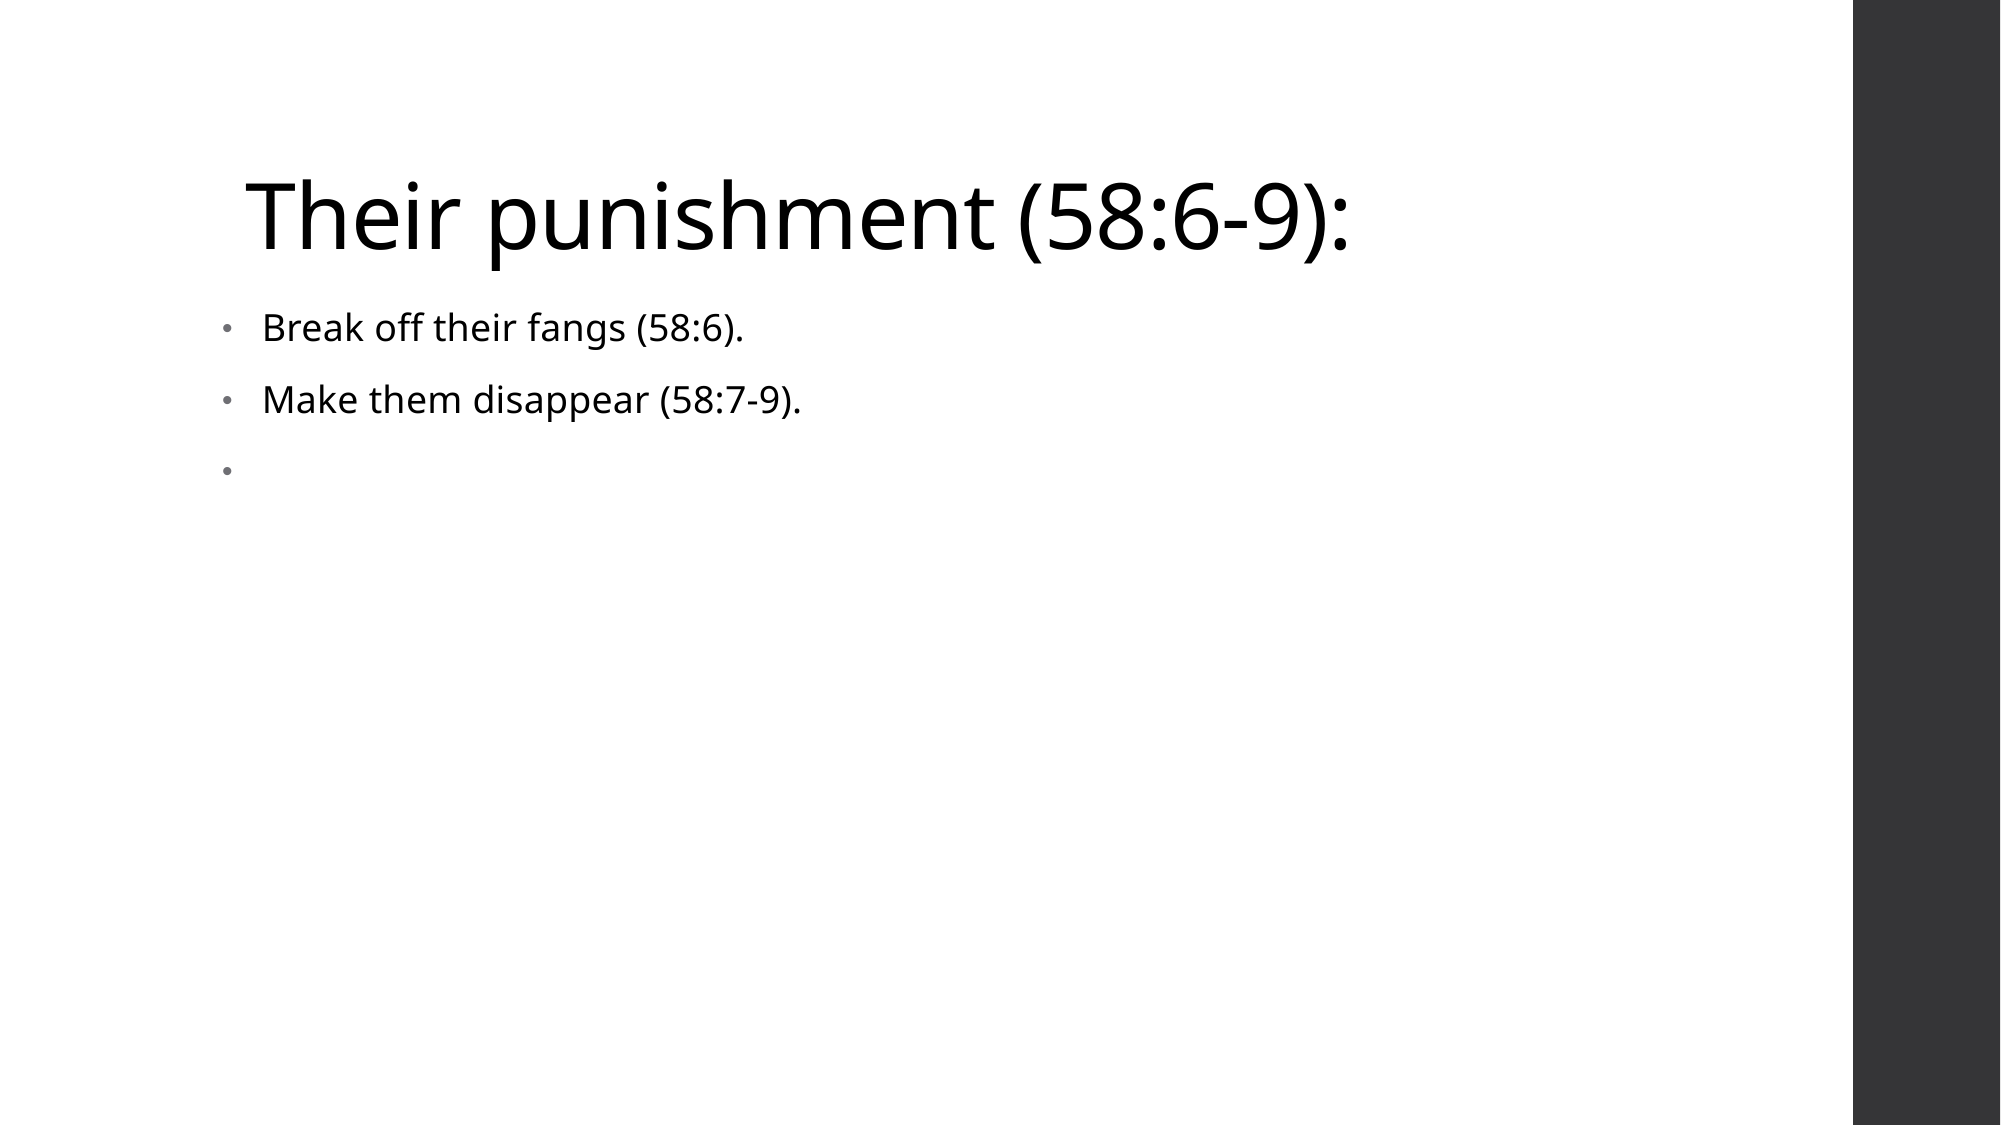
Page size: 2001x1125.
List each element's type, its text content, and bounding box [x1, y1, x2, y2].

title Their punishment (58:6-9): [206, 60, 1797, 278]
list Break off their fangs (58:6). Make them disappear (58:7-9). [206, 299, 1617, 1014]
